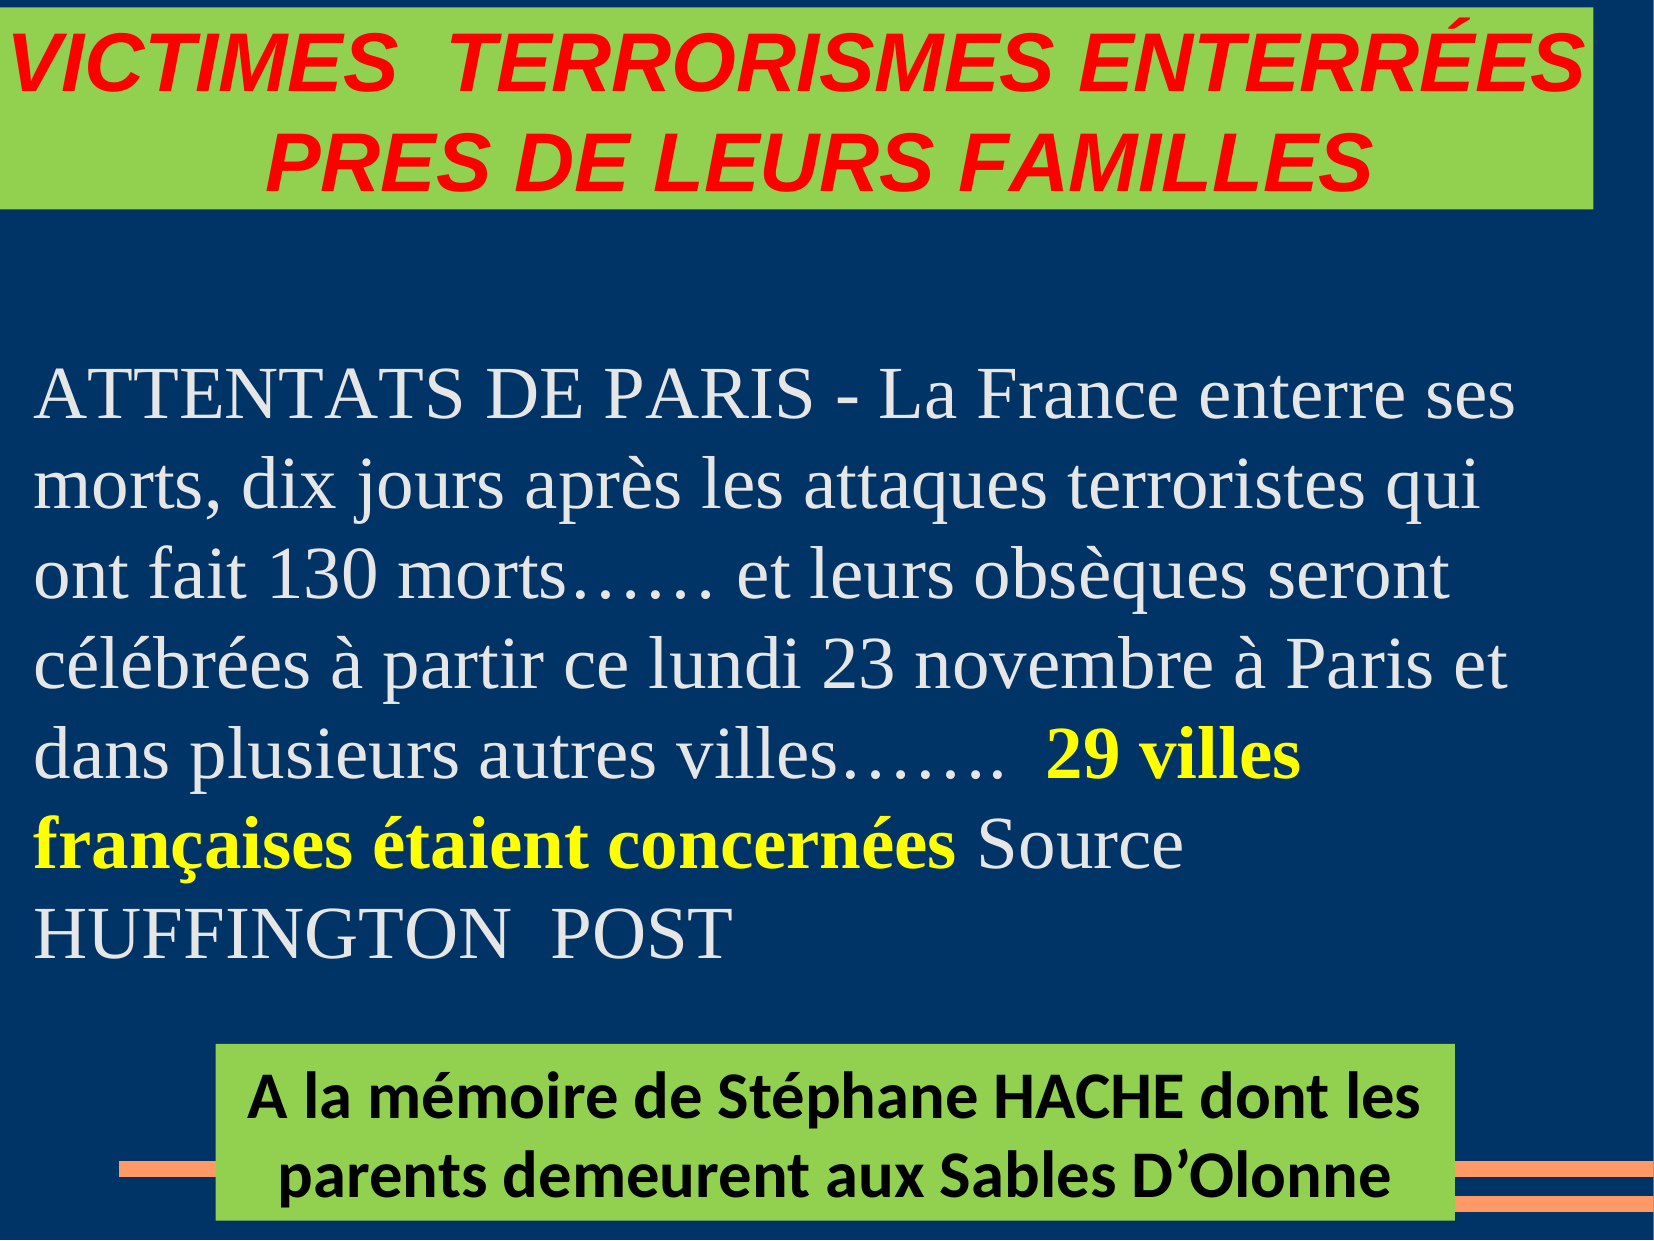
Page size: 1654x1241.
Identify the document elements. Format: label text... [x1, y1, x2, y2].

text_box A la mémoire de Stéphane HACHE dont les parents demeurent aux Sables D’Olonne [215, 1043, 1455, 1221]
subtitle ATTENTATS DE PARIS - La France enterre ses morts, dix jours après les attaques terroristes qui ont fait 130 morts…… et leurs obsèques seront célébrées à partir ce lundi 23 novembre à Paris et dans plusieurs autres villes……. 29 villes françaises étaient concernées Source HUFFINGTON POST [0, 250, 1553, 978]
title VICTIMES TERRORISMES ENTERRÉES PRES DE LEURS FAMILLES [0, 7, 1594, 210]
